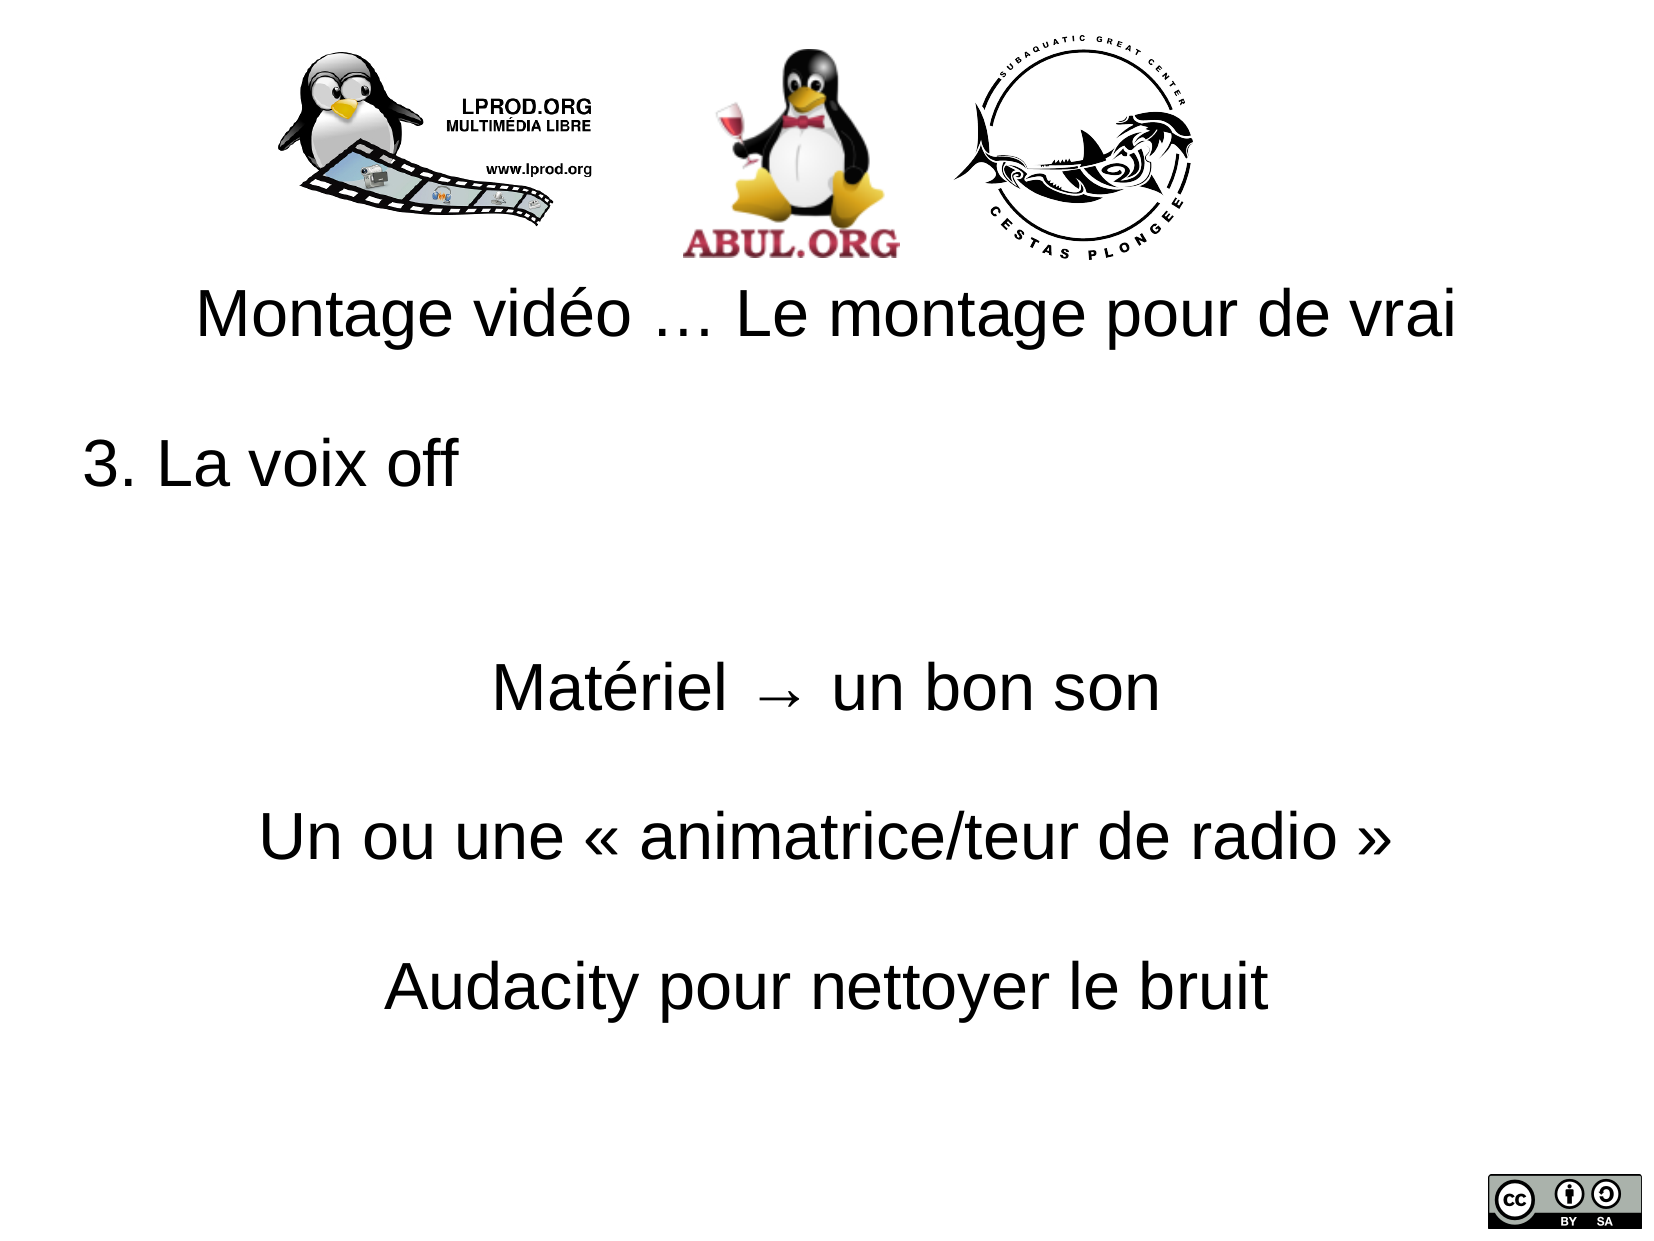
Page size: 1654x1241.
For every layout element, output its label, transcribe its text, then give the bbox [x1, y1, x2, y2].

picture [1488, 1174, 1642, 1229]
subtitle Montage vidéo … Le montage pour de vrai 3. La voix off Matériel → un bon son Un ou une « animatrice/teur de radio » Audacity pour nettoyer le bruit [82, 275, 1571, 1024]
picture [683, 49, 900, 258]
picture [953, 35, 1193, 260]
picture [276, 50, 603, 258]
